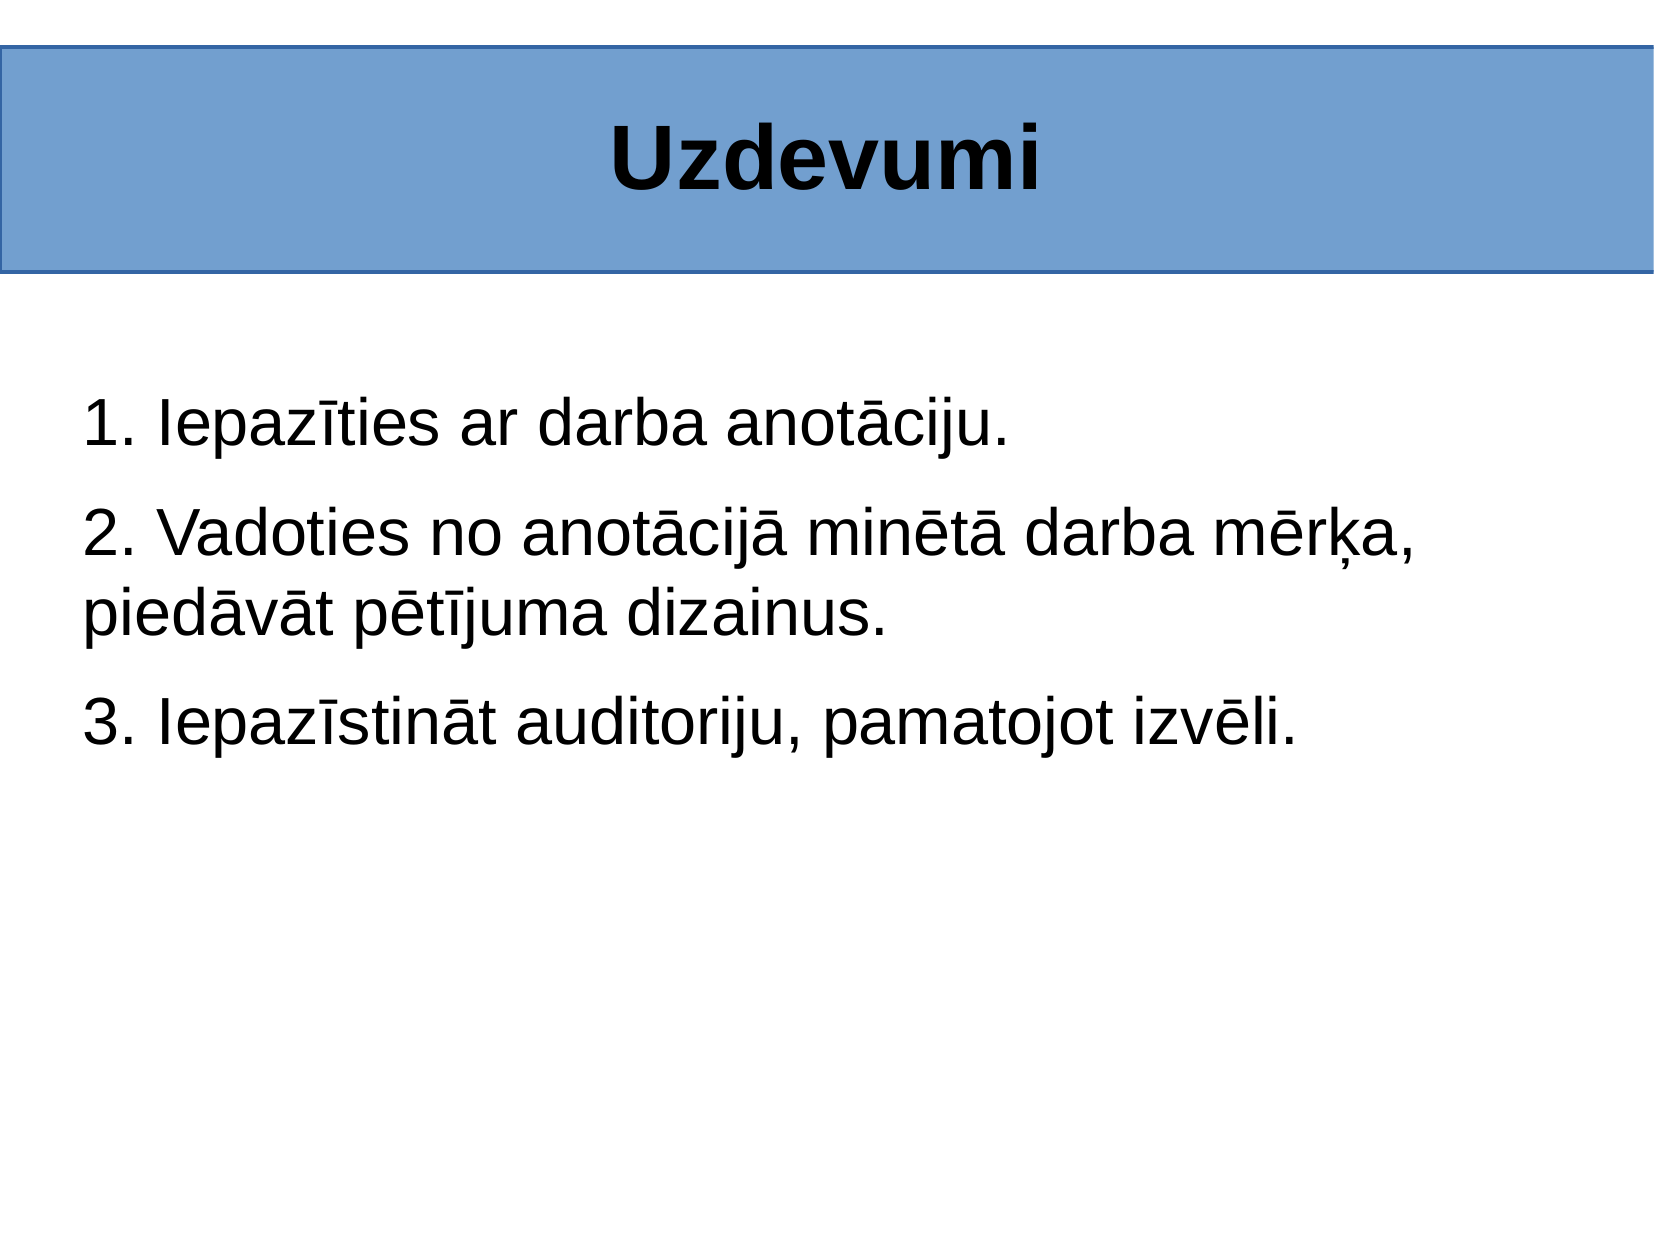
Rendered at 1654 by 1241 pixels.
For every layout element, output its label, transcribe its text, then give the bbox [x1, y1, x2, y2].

title Uzdevumi [82, 49, 1571, 257]
list 1. Iepazīties ar darba anotāciju. 2. Vadoties no anotācijā minētā darba mērķa, piedāvāt pētījuma dizainus. 3. Iepazīstināt auditoriju, pamatojot izvēli. [82, 378, 1619, 1205]
text_box [0, 47, 1654, 272]
